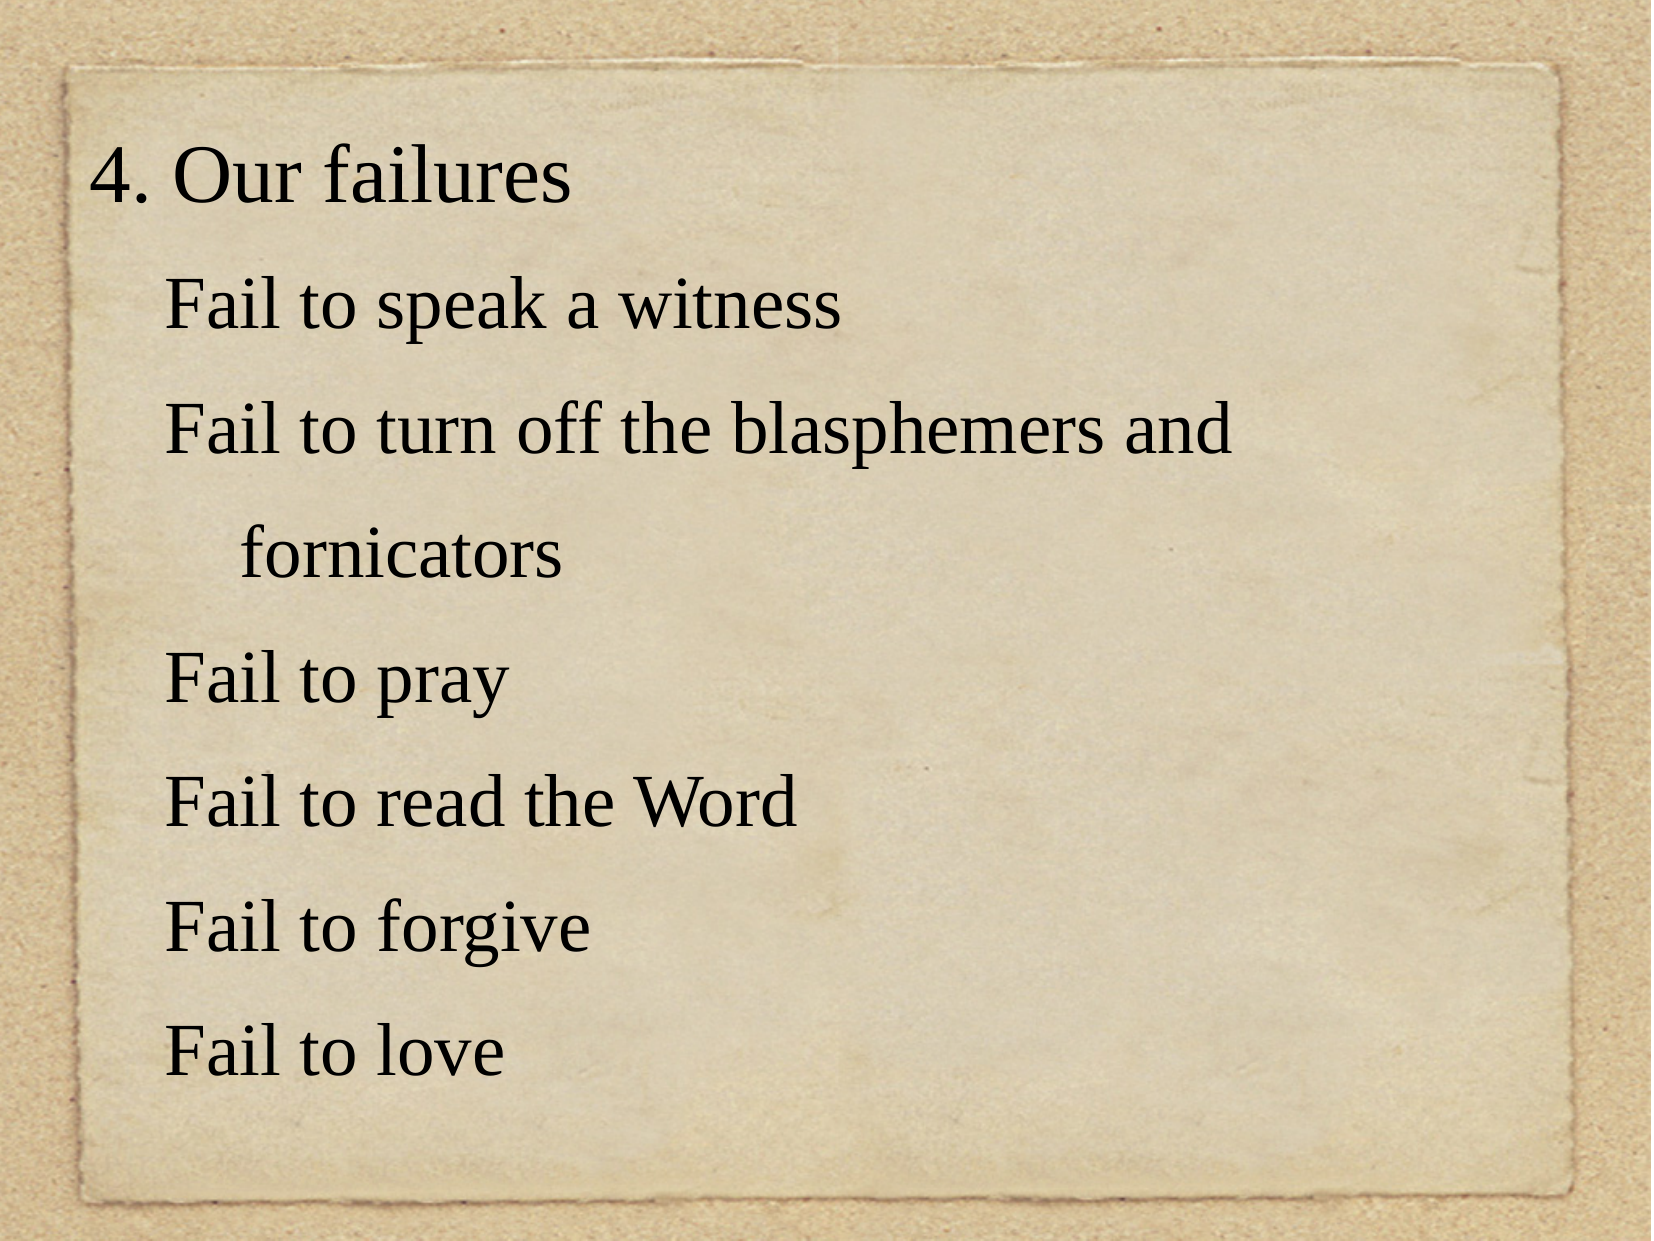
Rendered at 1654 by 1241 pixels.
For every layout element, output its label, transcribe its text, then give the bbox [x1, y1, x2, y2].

text_box 4. Our failures Fail to speak a witness Fail to turn off the blasphemers and fornicators Fail to pray Fail to read the Word Fail to forgive Fail to love [75, 75, 1576, 1241]
picture [0, 0, 1651, 1241]
